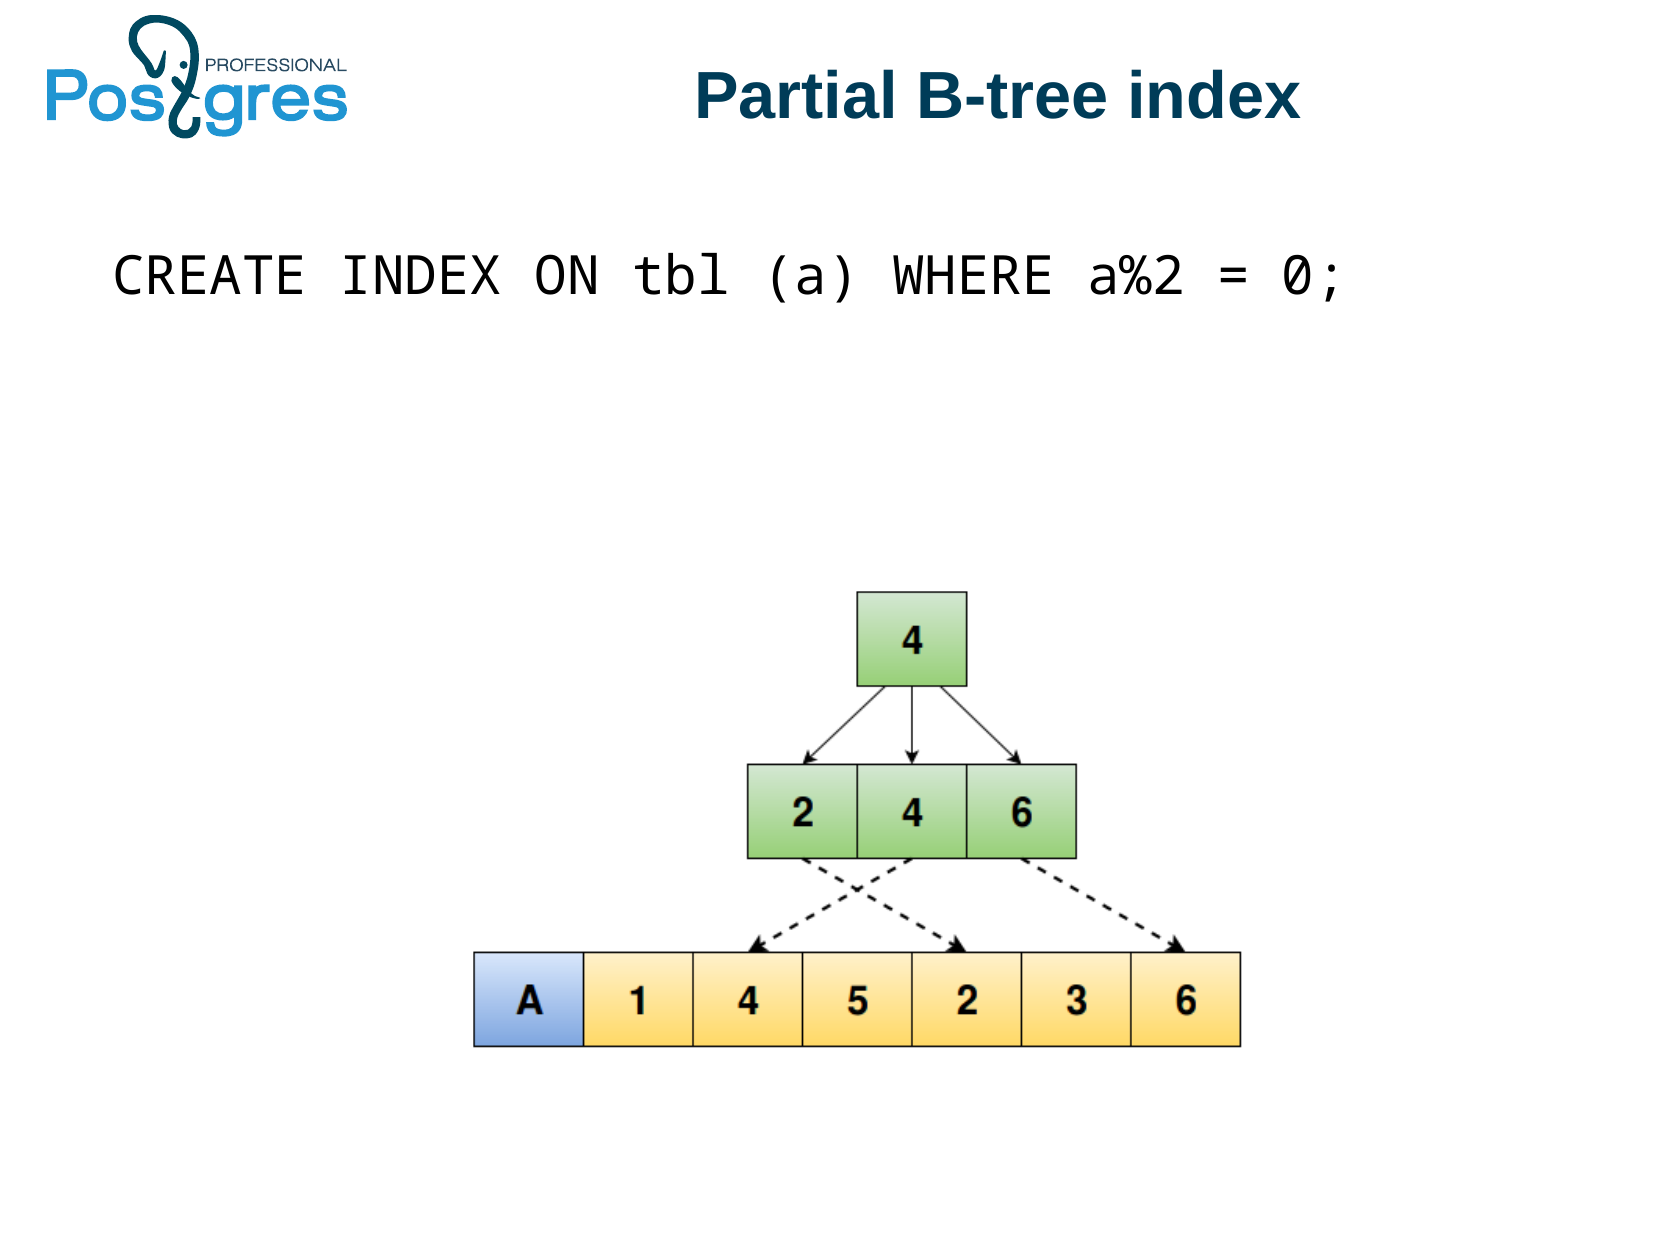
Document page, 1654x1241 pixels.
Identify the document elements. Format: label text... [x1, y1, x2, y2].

list CREATE INDEX ON tbl (a) WHERE a%2 = 0; [41, 236, 1601, 1193]
title Partial B-tree index [389, 49, 1607, 142]
picture [472, 590, 1243, 1049]
